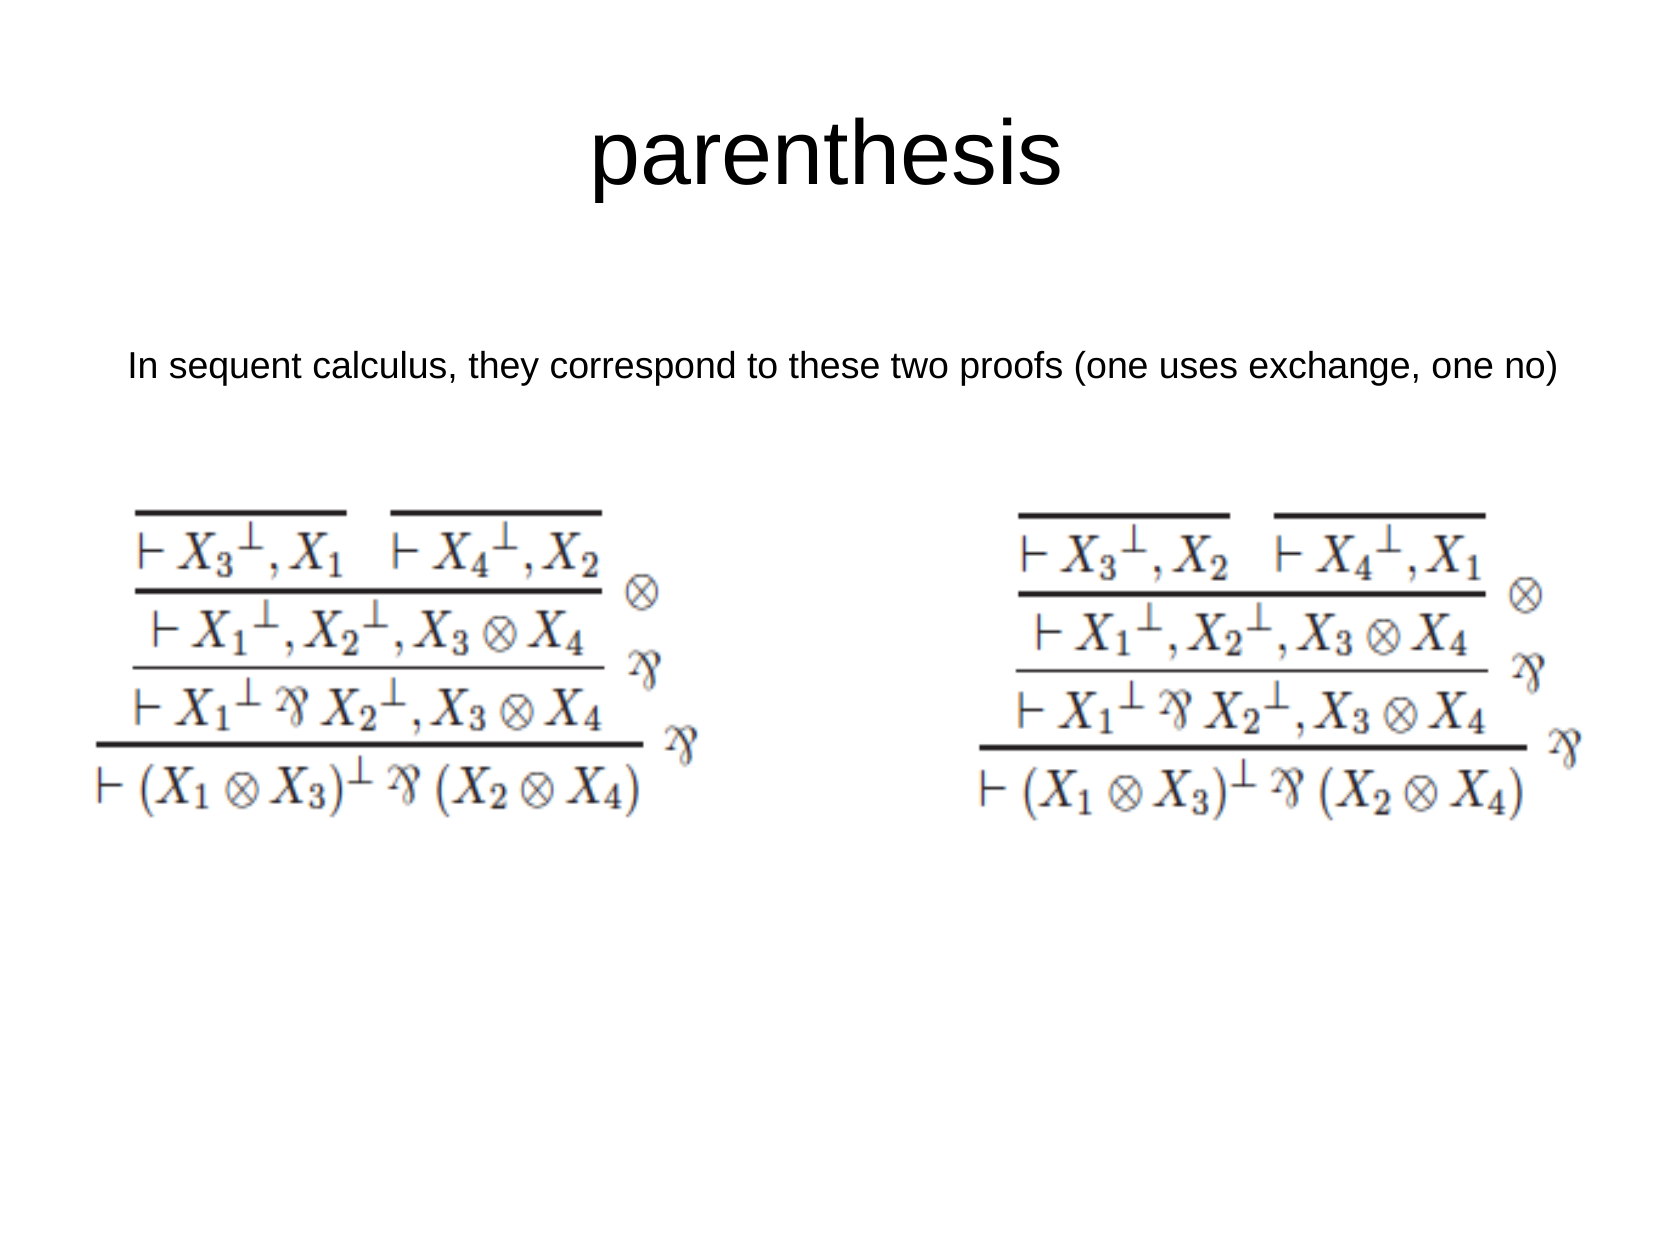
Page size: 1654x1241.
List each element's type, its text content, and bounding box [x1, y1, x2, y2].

picture [946, 500, 1613, 863]
text_box In sequent calculus, they correspond to these two proofs (one uses exchange, one no) [112, 337, 1577, 395]
title parenthesis [82, 56, 1571, 250]
picture [58, 486, 717, 843]
